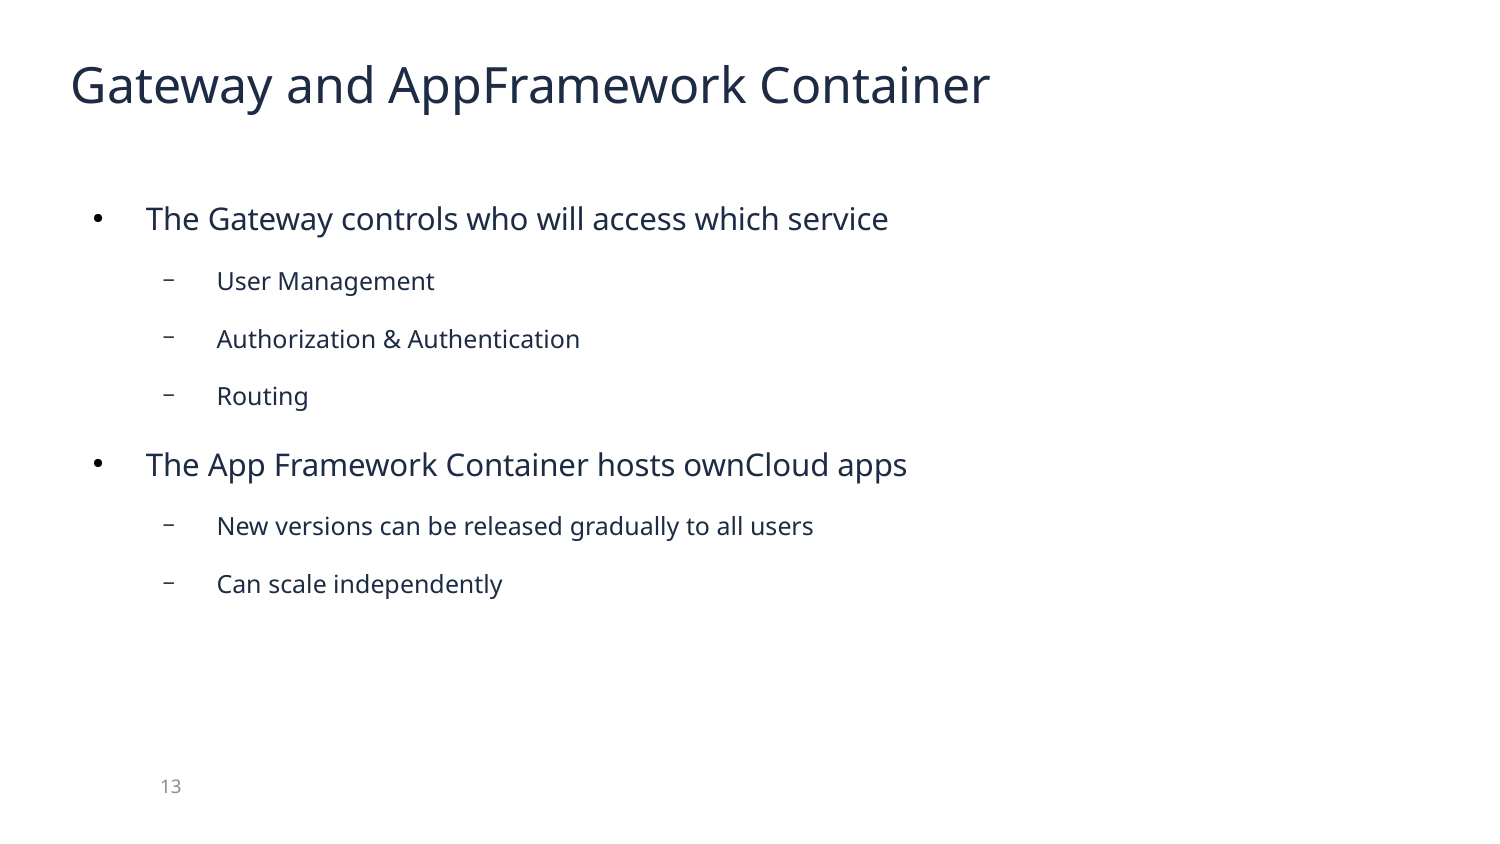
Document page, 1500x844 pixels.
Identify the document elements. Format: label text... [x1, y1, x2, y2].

title Gateway and AppFramework Container [70, 34, 1429, 135]
list The Gateway controls who will access which service User Management Authorization & Authentication Routing The App Framework Container hosts ownCloud apps New versions can be released gradually to all users Can scale independently [75, 197, 1425, 687]
